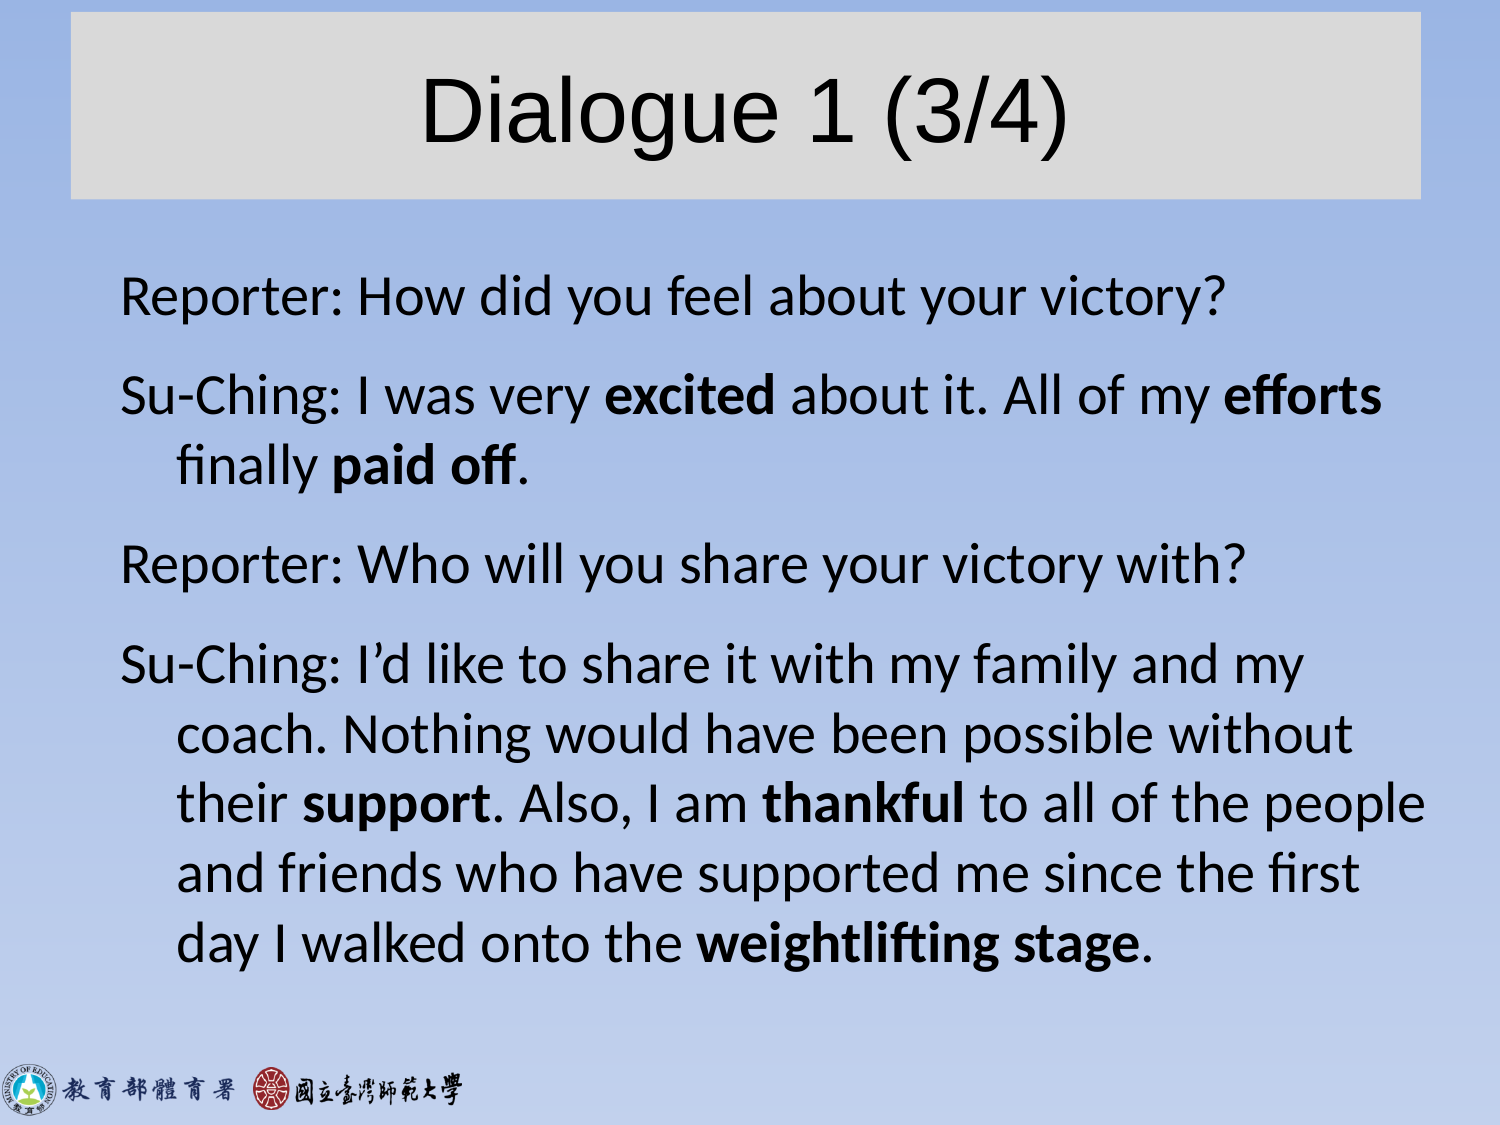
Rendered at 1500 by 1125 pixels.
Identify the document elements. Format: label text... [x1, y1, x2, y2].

list Reporter: How did you feel about your victory? Su-Ching: I was very excited about it. All of my efforts finally paid off. Reporter: Who will you share your victory with? Su-Ching: I’d like to share it with my family and my coach. Nothing would have been possible without their support. Also, I am thankful to all of the people and friends who have supported me since the first day I walked onto the weightlifting stage. [49, 249, 1443, 993]
title Dialogue 1 (3/4) [70, 11, 1421, 200]
